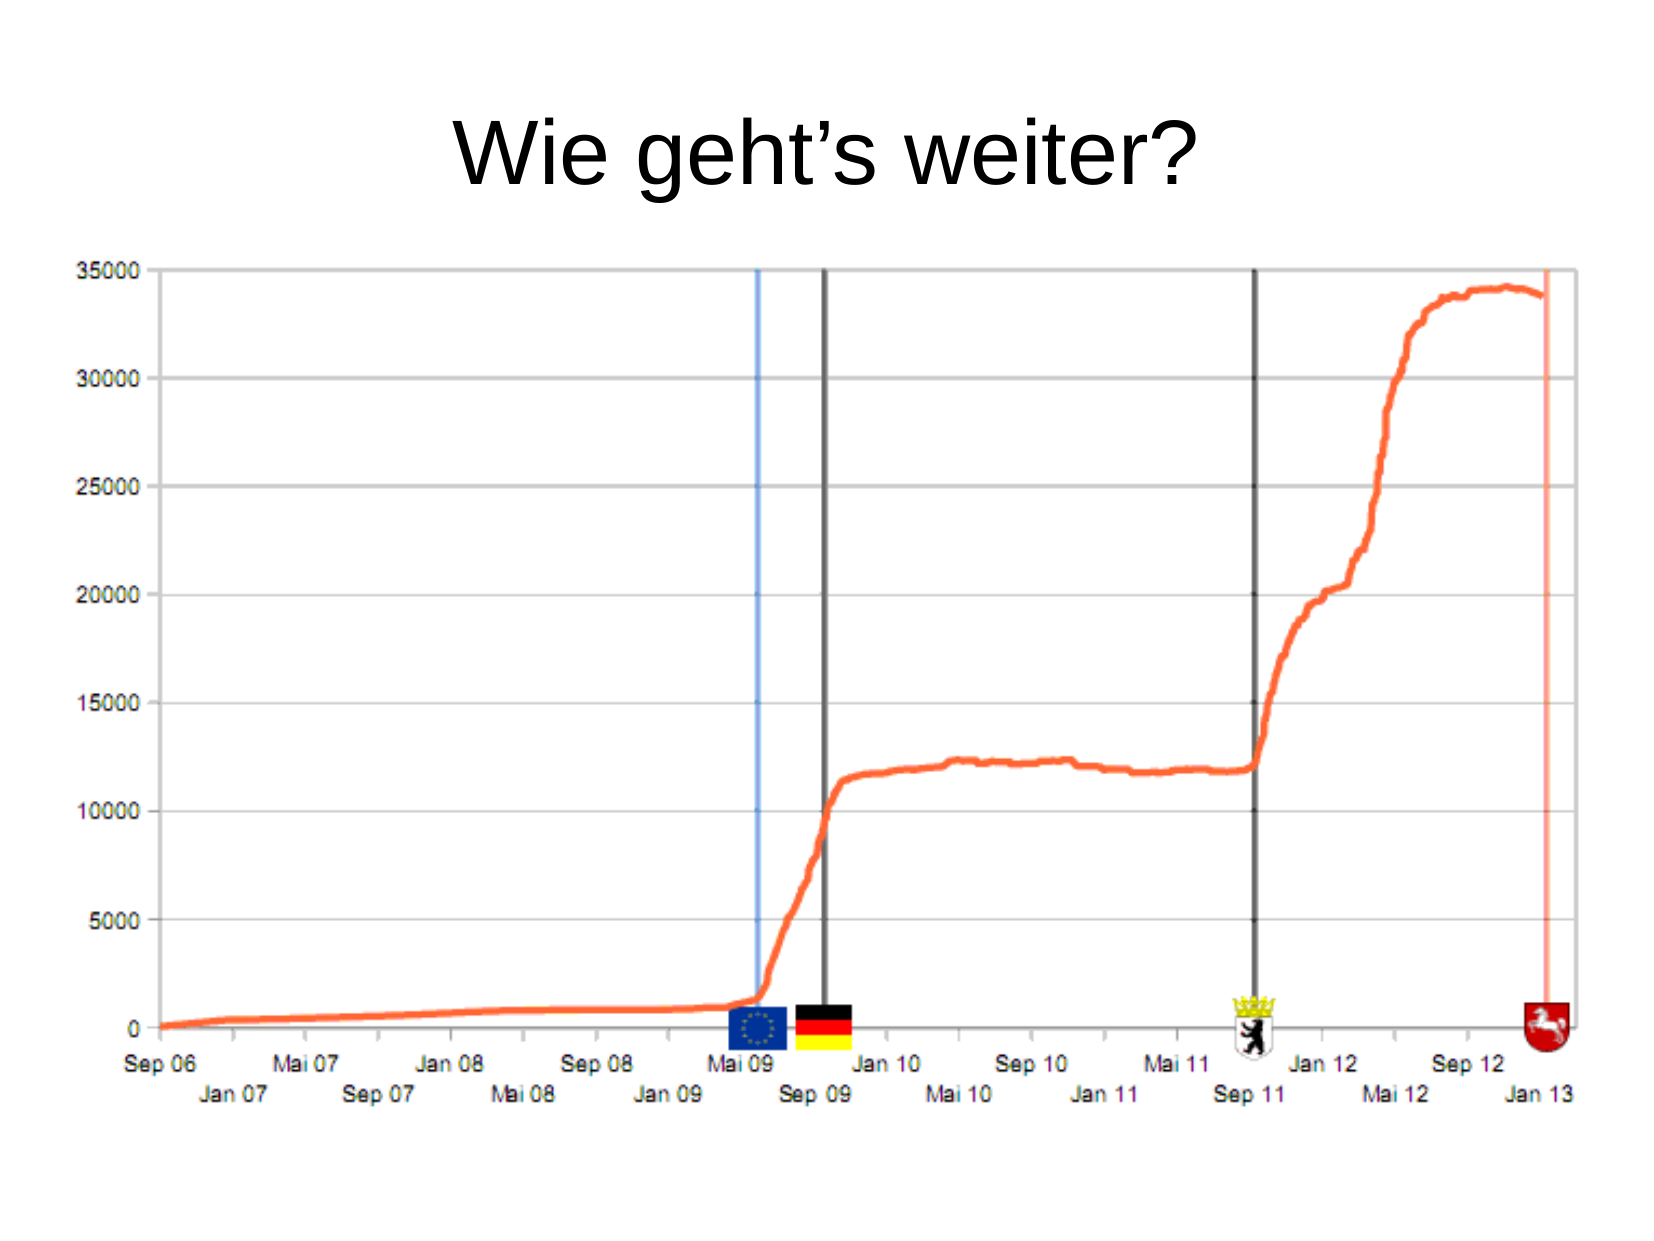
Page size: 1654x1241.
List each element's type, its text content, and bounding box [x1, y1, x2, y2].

title Wie geht’s weiter? [82, 49, 1571, 236]
picture [59, 236, 1594, 1123]
